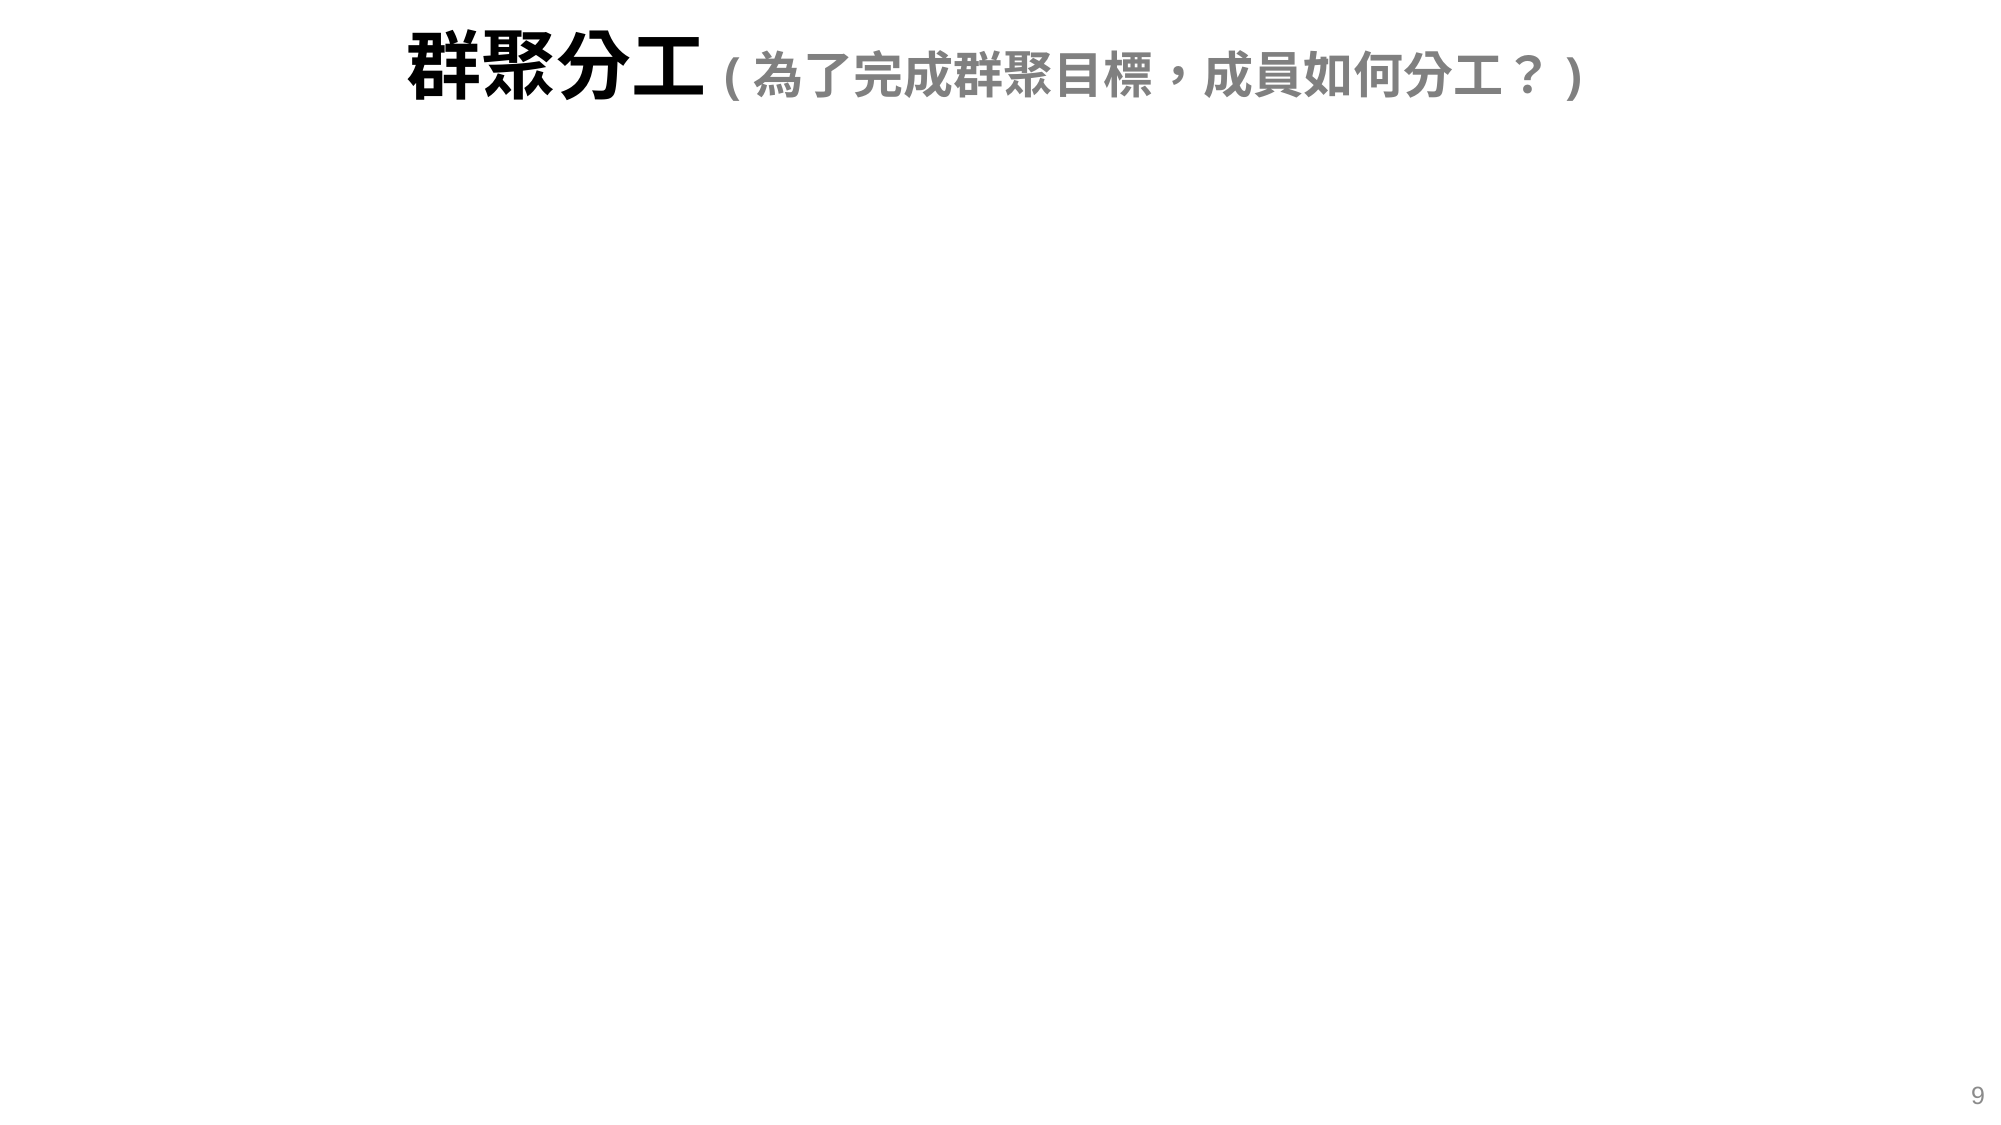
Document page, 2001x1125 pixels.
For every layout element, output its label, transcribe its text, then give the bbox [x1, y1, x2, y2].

text_box 群聚分工(為了完成群聚目標，成員如何分工？) [219, 11, 1769, 117]
